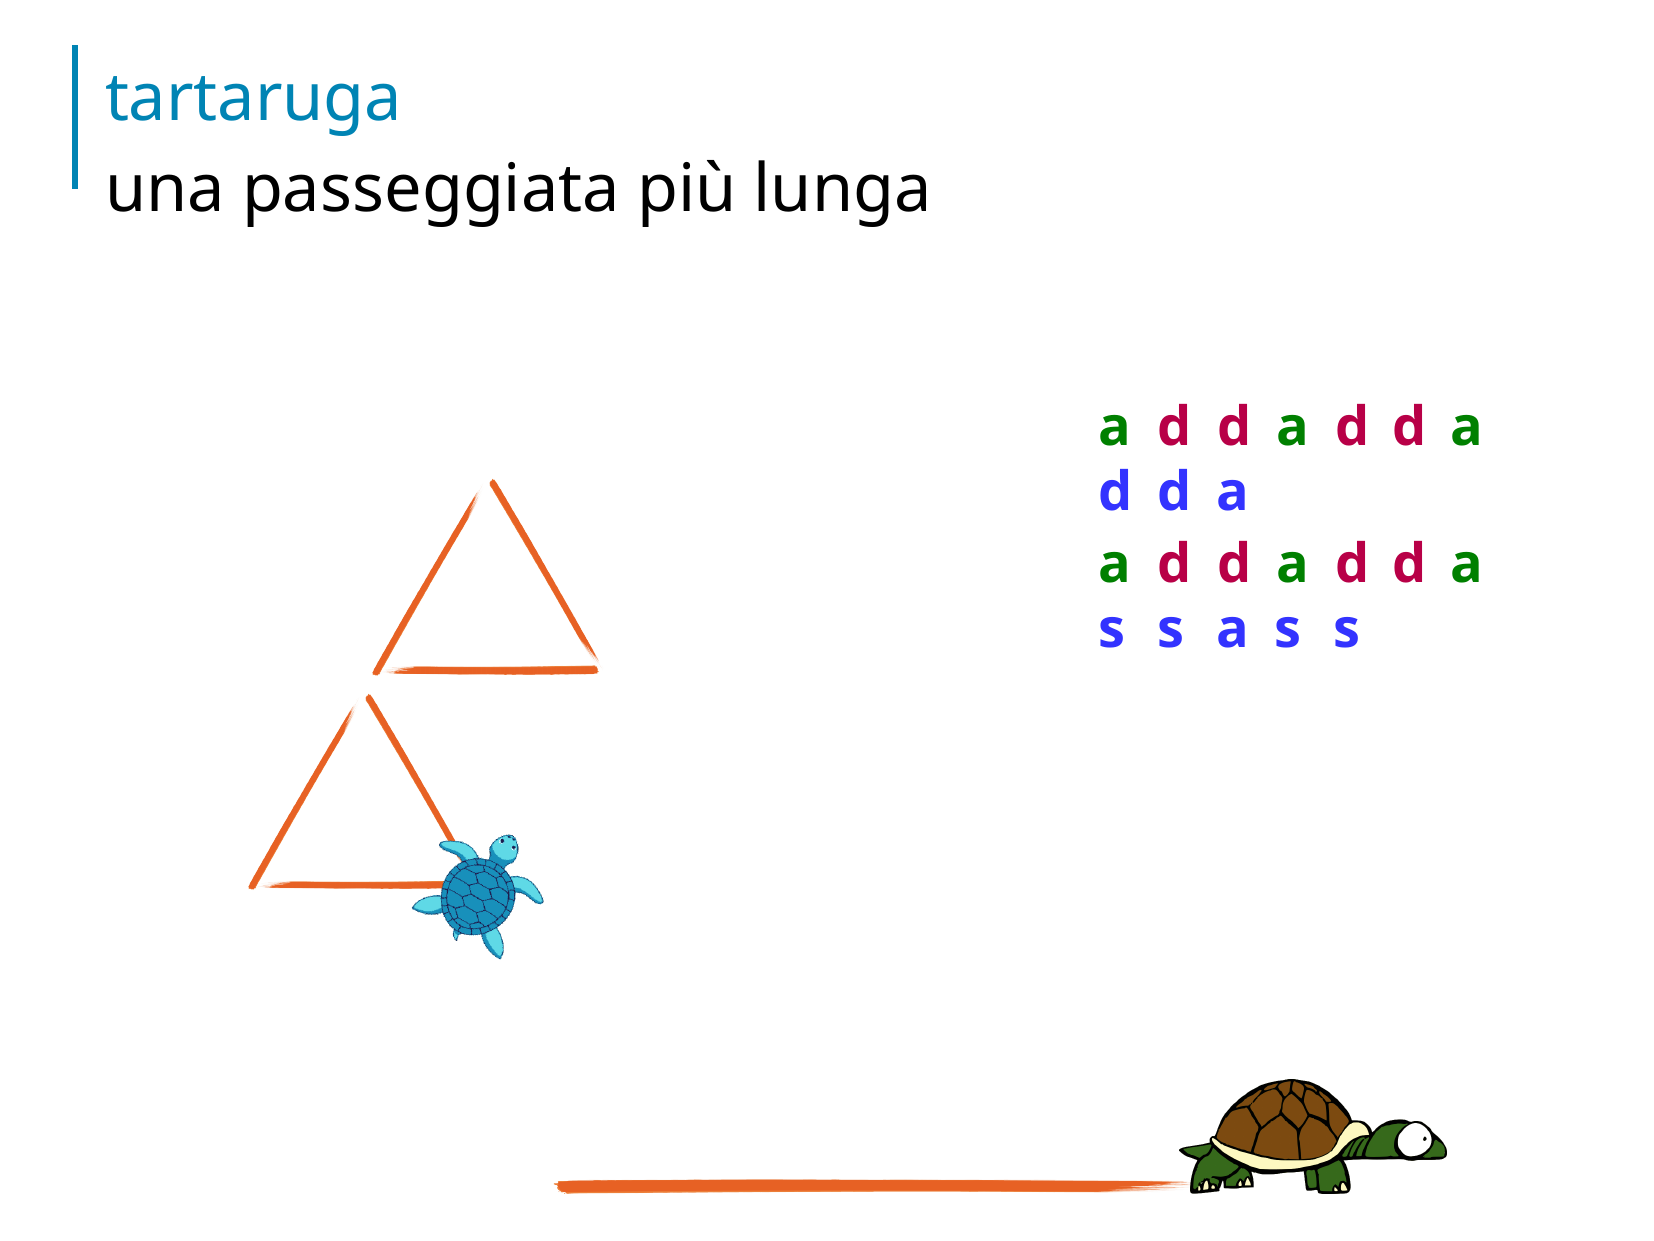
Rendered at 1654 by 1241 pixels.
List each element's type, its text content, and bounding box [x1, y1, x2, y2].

text_box a [1083, 520, 1142, 609]
text_box d [1377, 520, 1454, 609]
picture [370, 477, 605, 678]
text_box d [1202, 383, 1261, 472]
text_box a [1454, 520, 1512, 609]
text_box a [1454, 384, 1512, 473]
text_box a [1261, 383, 1320, 472]
text_box d [1142, 472, 1201, 537]
text_box d [1320, 520, 1377, 609]
text_box d [1377, 384, 1454, 473]
text_box d [1320, 383, 1397, 472]
text_box a [1201, 609, 1259, 674]
text_box a [1261, 520, 1320, 609]
picture [553, 1079, 1447, 1194]
text_box d [1142, 383, 1202, 472]
picture [246, 692, 564, 969]
text_box d [1202, 537, 1261, 609]
text_box a [1201, 472, 1278, 537]
text_box s [1142, 609, 1201, 674]
text_box d [1084, 472, 1142, 537]
text_box d [1142, 537, 1202, 609]
text_box s [1259, 609, 1318, 674]
text_box s [1084, 609, 1142, 674]
text_box a [1083, 383, 1142, 472]
text_box s [1318, 609, 1392, 674]
title tartaruga una passeggiata più lunga [105, 49, 1571, 200]
